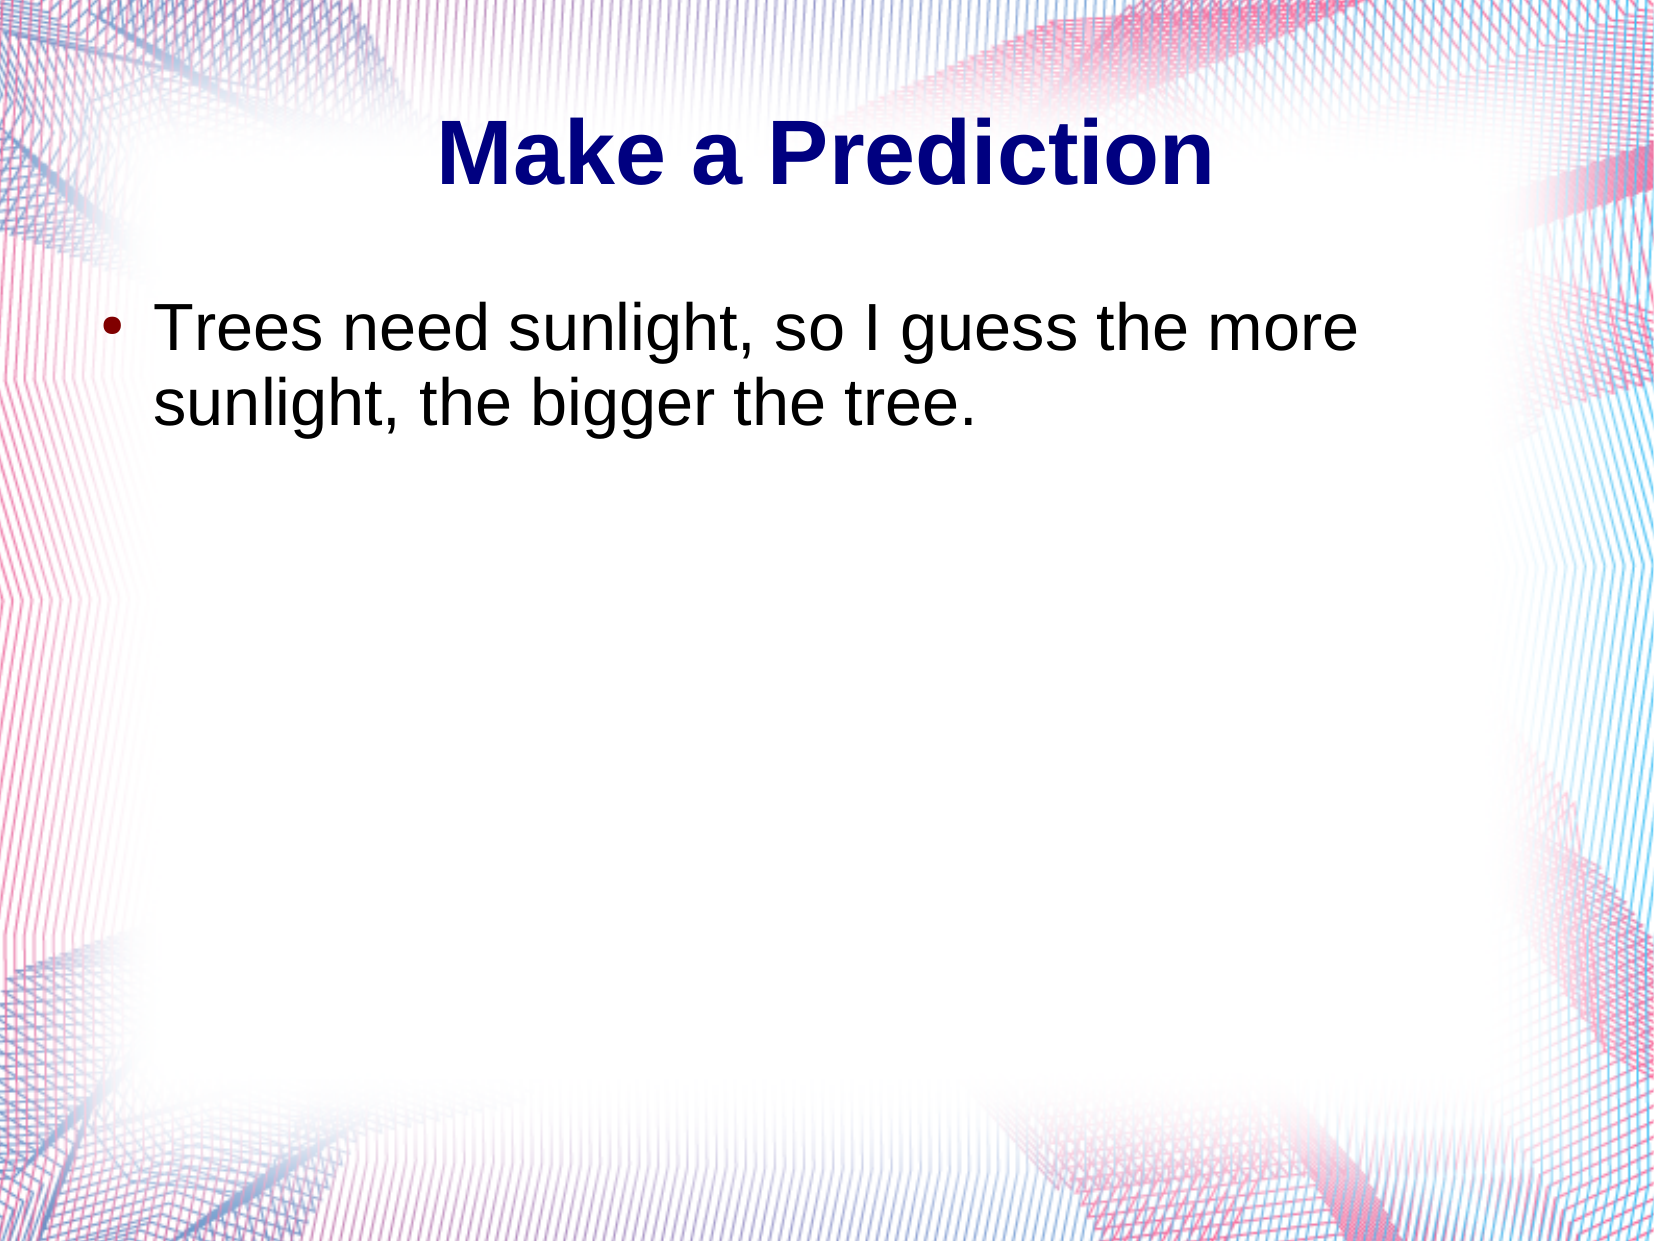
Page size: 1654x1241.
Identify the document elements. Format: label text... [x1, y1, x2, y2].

title Make a Prediction [82, 49, 1571, 257]
picture [0, 0, 1654, 1241]
list Trees need sunlight, so I guess the more sunlight, the bigger the tree. [82, 290, 1571, 1109]
